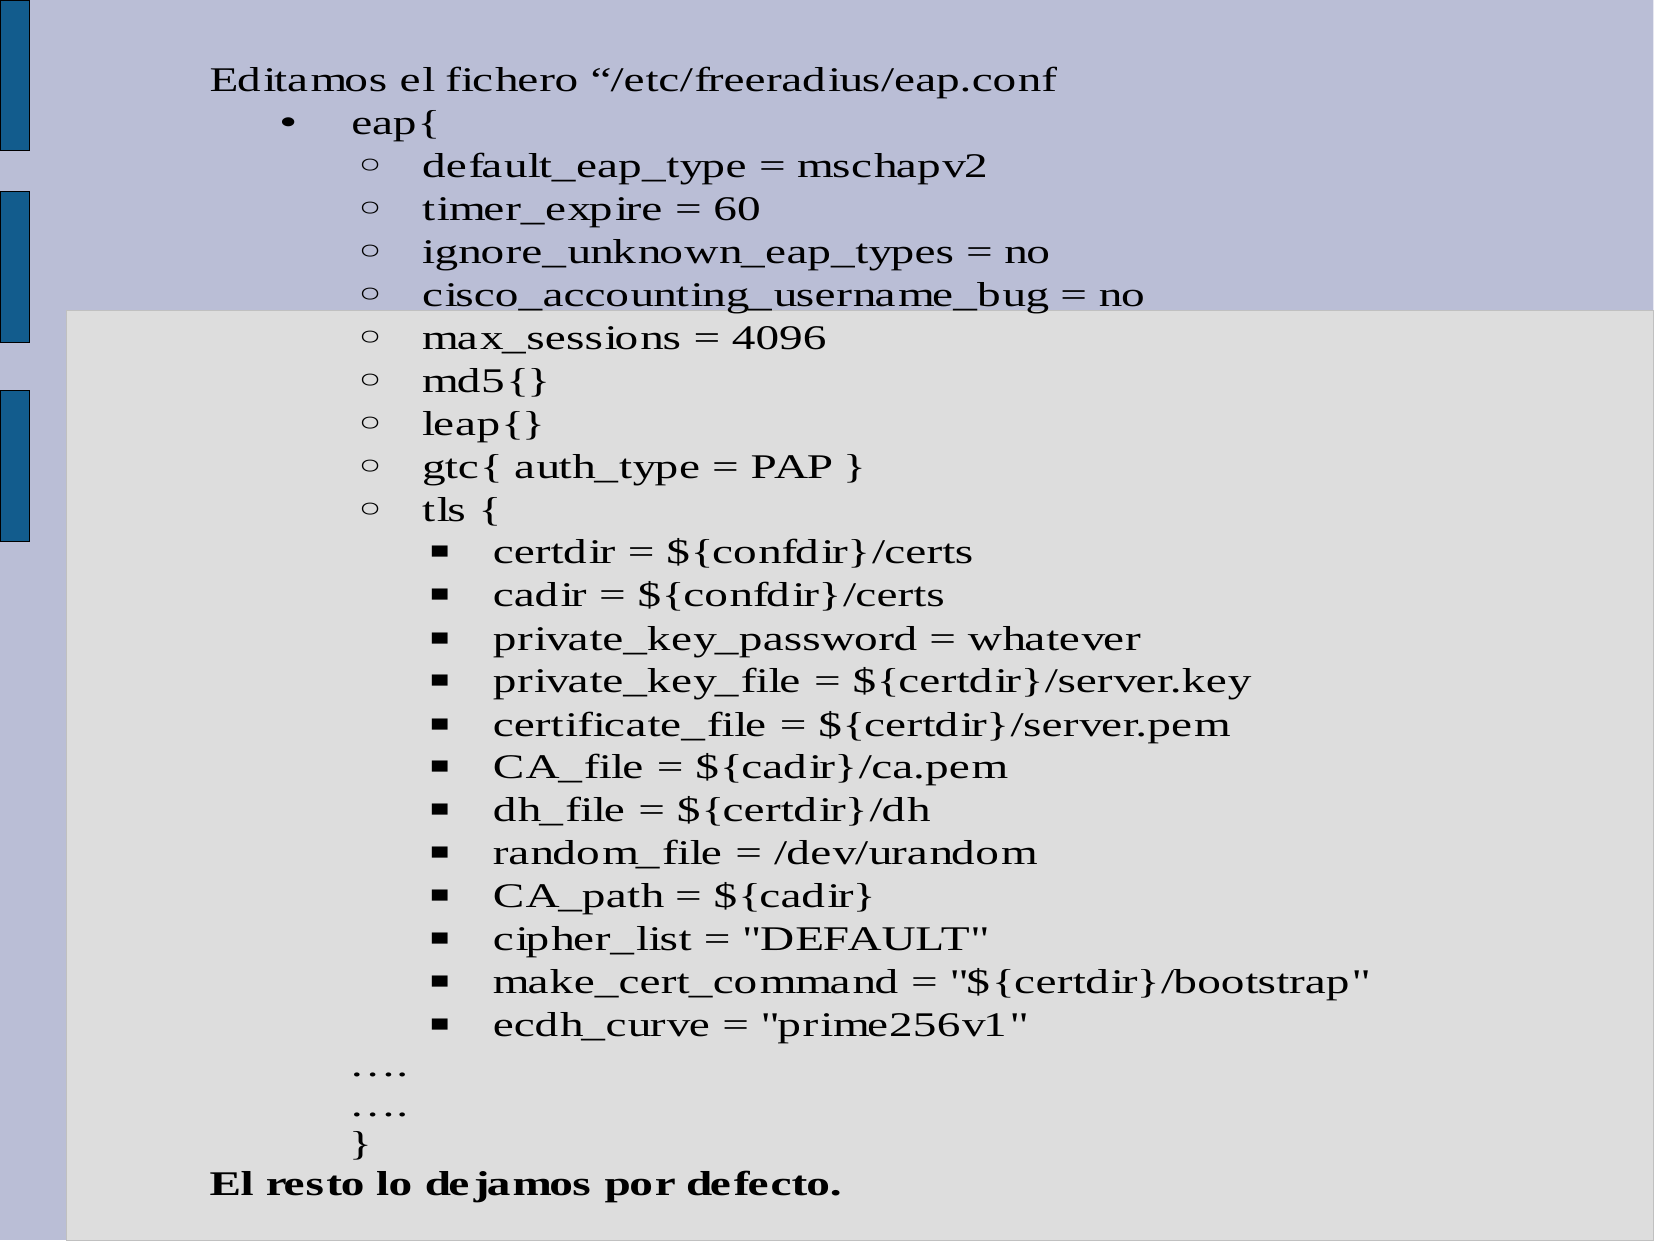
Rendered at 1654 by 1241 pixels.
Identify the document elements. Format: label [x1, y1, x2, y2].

chart [206, 59, 1654, 1241]
